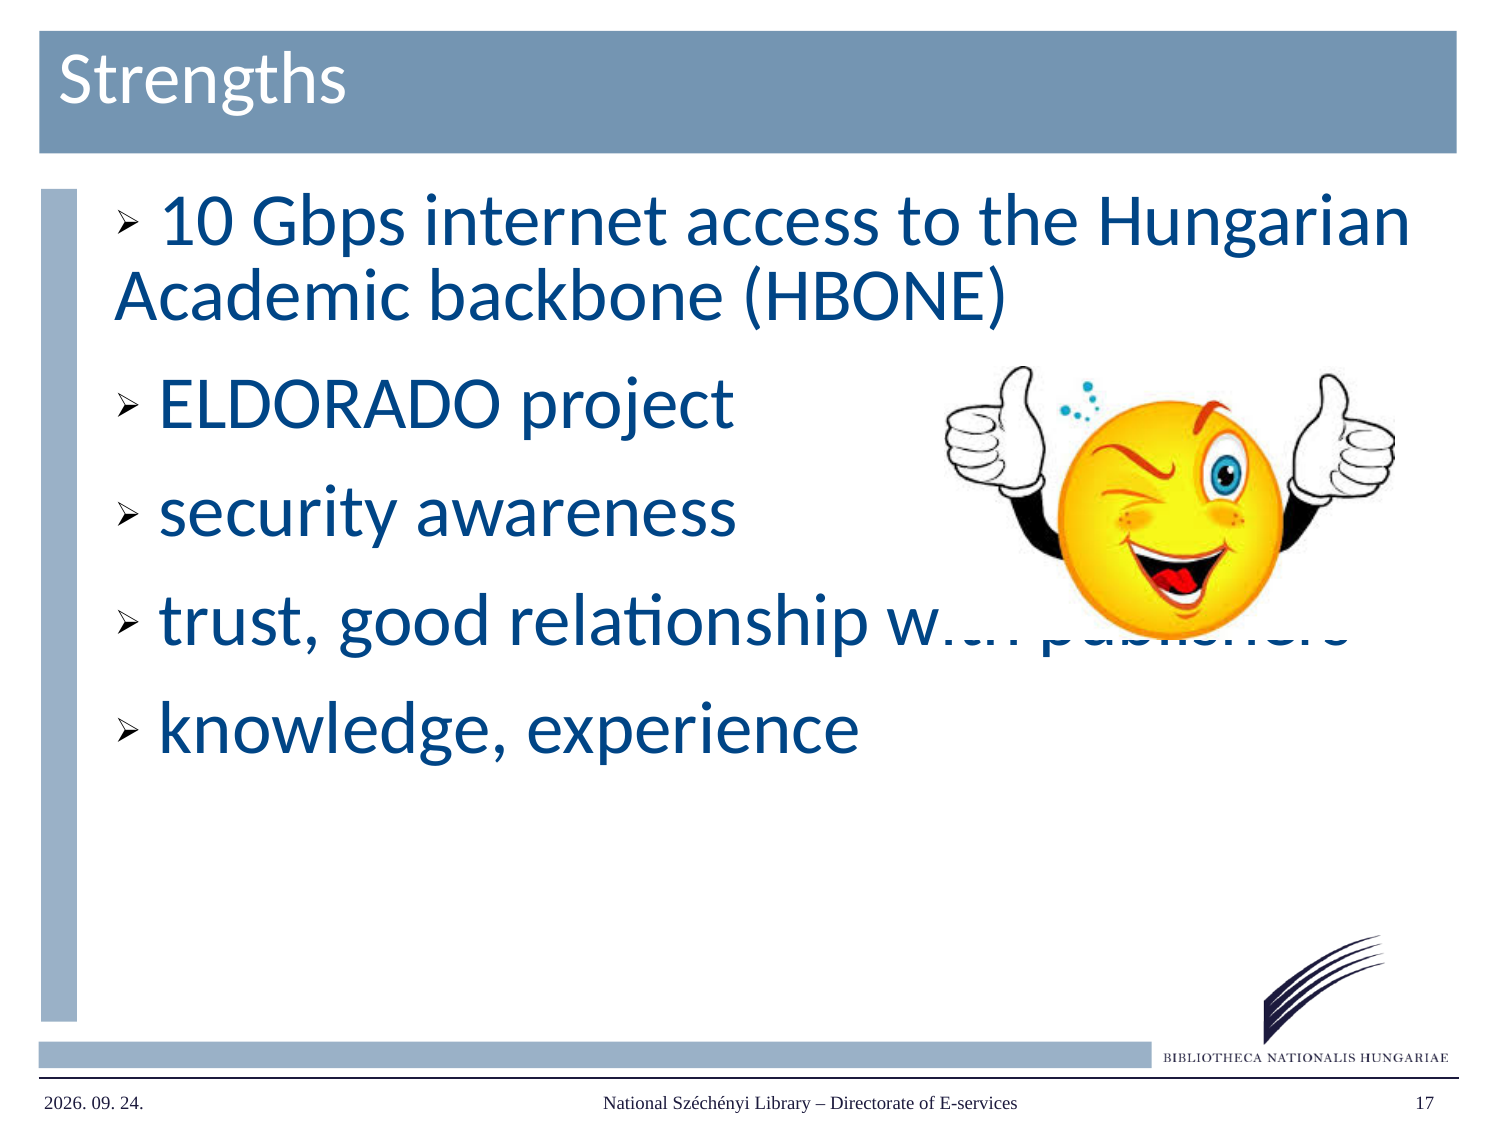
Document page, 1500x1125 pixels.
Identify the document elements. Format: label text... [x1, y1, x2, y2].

list 10 Gbps internet access to the Hungarian Academic backbone (HBONE) ELDORADO project security awareness trust, good relationship with publishers knowledge, experience [97, 189, 1418, 1016]
title Strengths [59, 23, 1497, 147]
picture [944, 366, 1395, 640]
picture [1163, 935, 1448, 1062]
